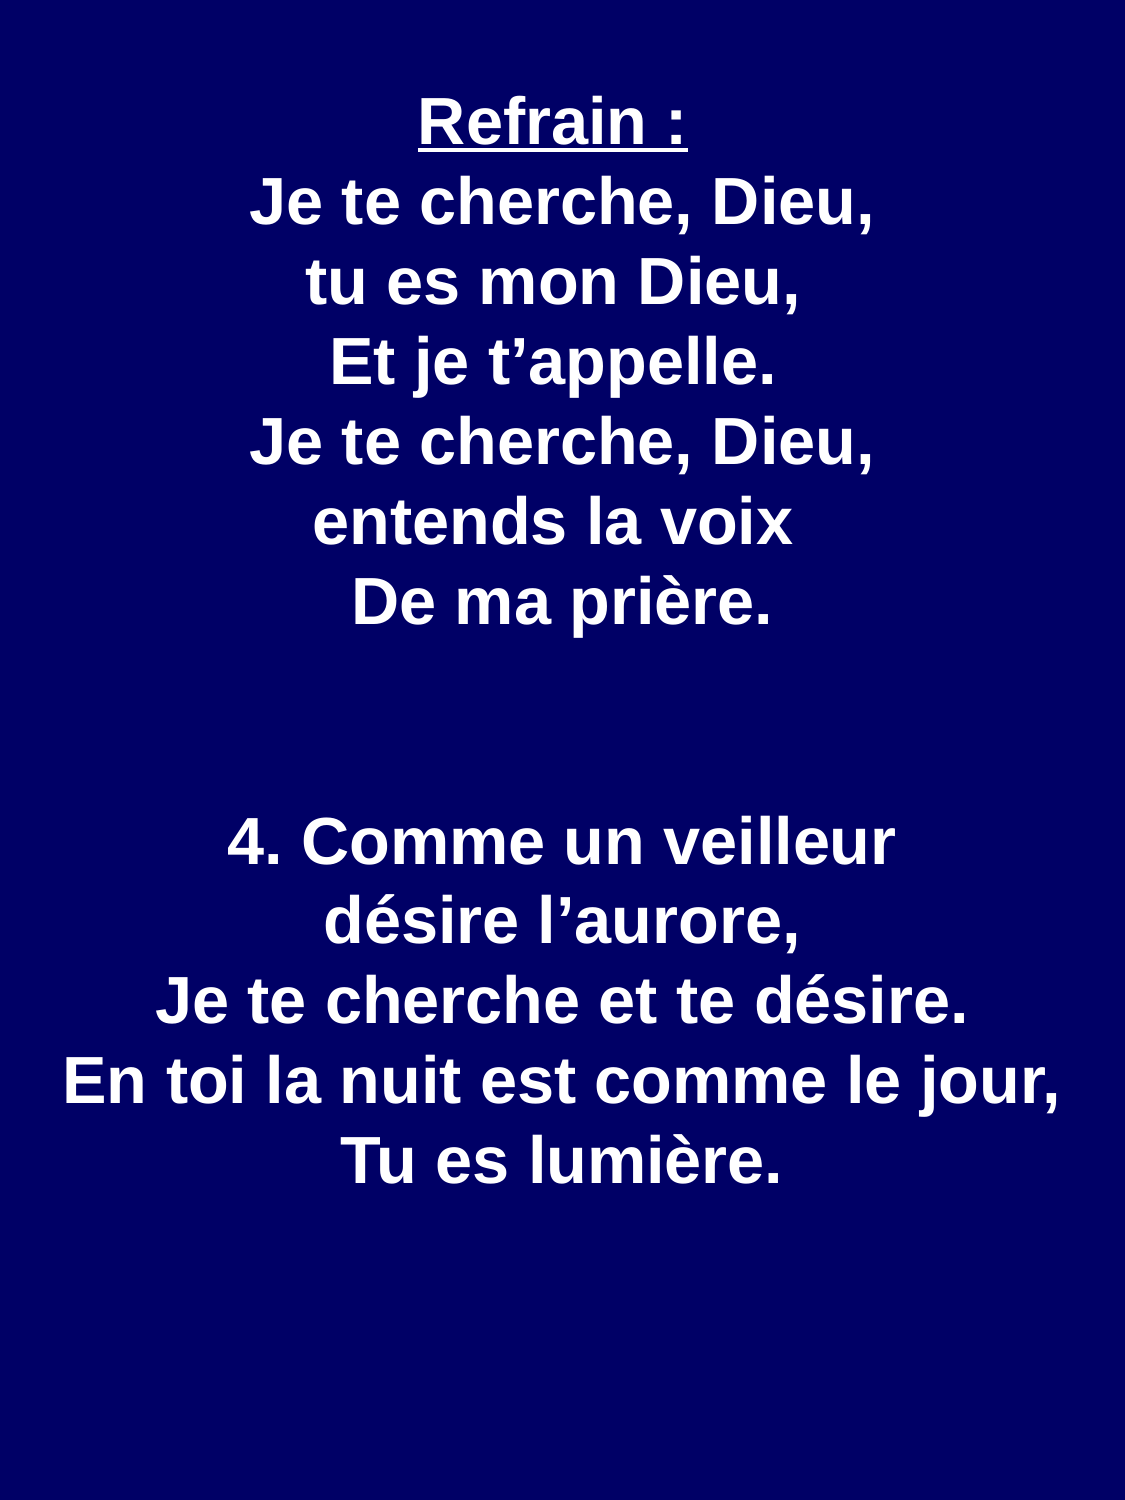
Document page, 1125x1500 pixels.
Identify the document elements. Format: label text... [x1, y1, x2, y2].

text_box Refrain : Je te cherche, Dieu, tu es mon Dieu, Et je t’appelle. Je te cherche, Dieu, entends la voix De ma prière. 4. Comme un veilleur désire l’aurore, Je te cherche et te désire. En toi la nuit est comme le jour, Tu es lumière. [0, 25, 1125, 1240]
